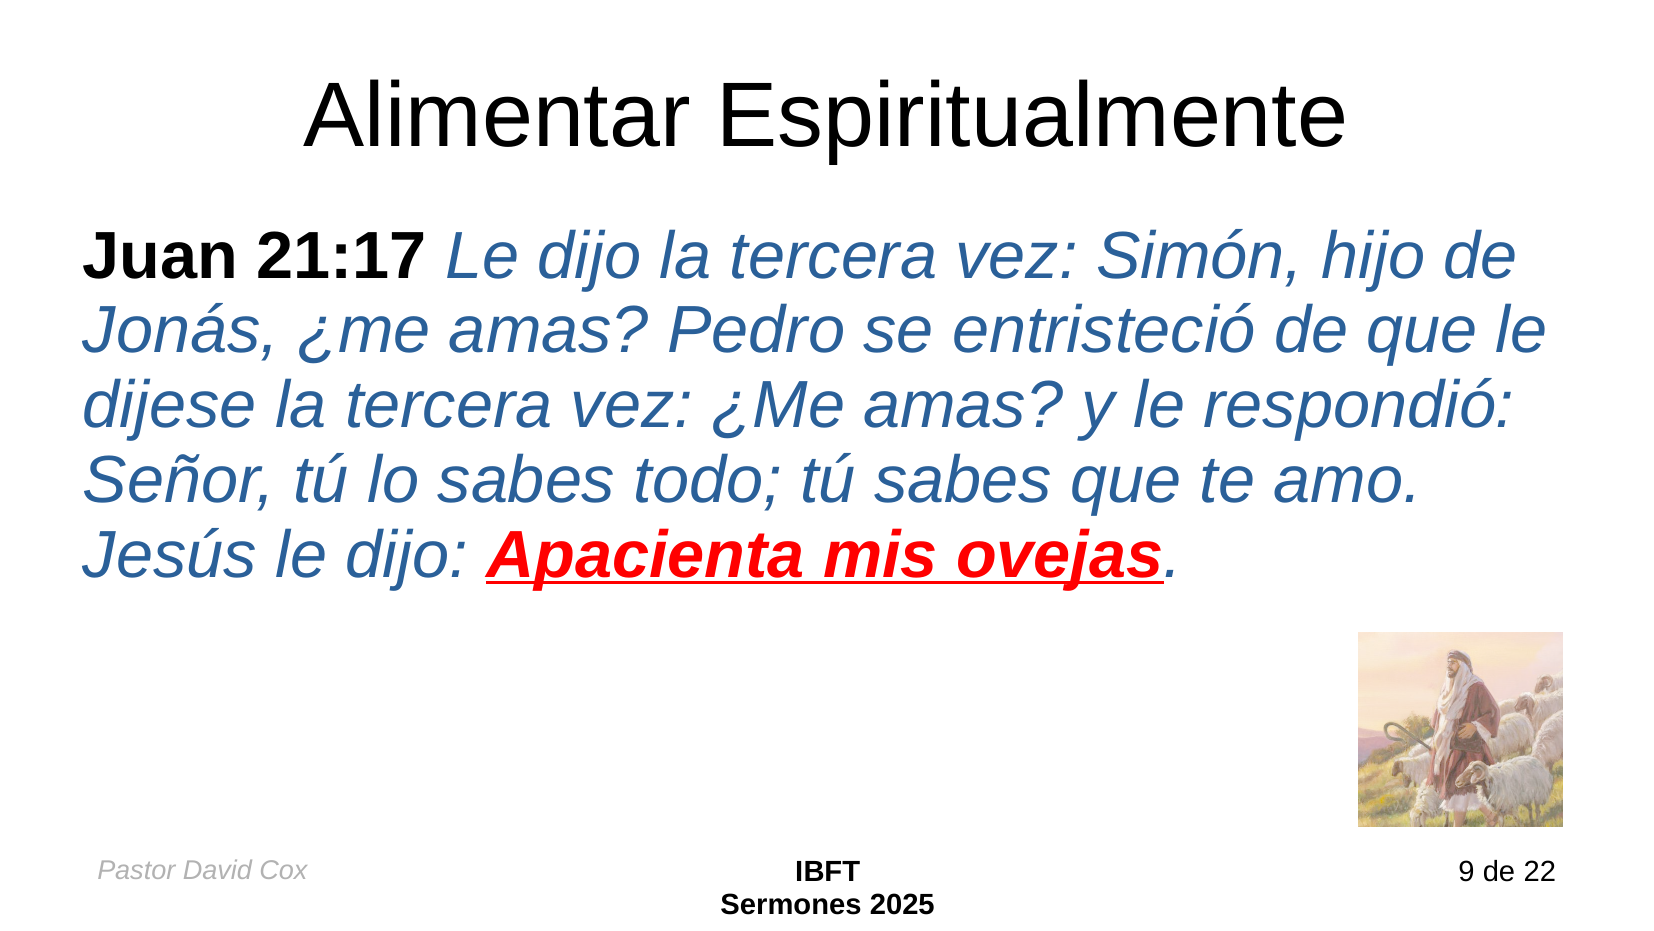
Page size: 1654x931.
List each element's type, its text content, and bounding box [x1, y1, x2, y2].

list Juan 21:17 Le dijo la tercera vez: Simón, hijo de Jonás, ¿me amas? Pedro se entristeció de que le dijese la tercera vez: ¿Me amas? y le respondió: Señor, tú lo sabes todo; tú sabes que te amo. Jesús le dijo: Apacienta mis ovejas. [82, 217, 1571, 758]
title Alimentar Espiritualmente [82, 37, 1571, 193]
picture [1358, 758, 1563, 827]
